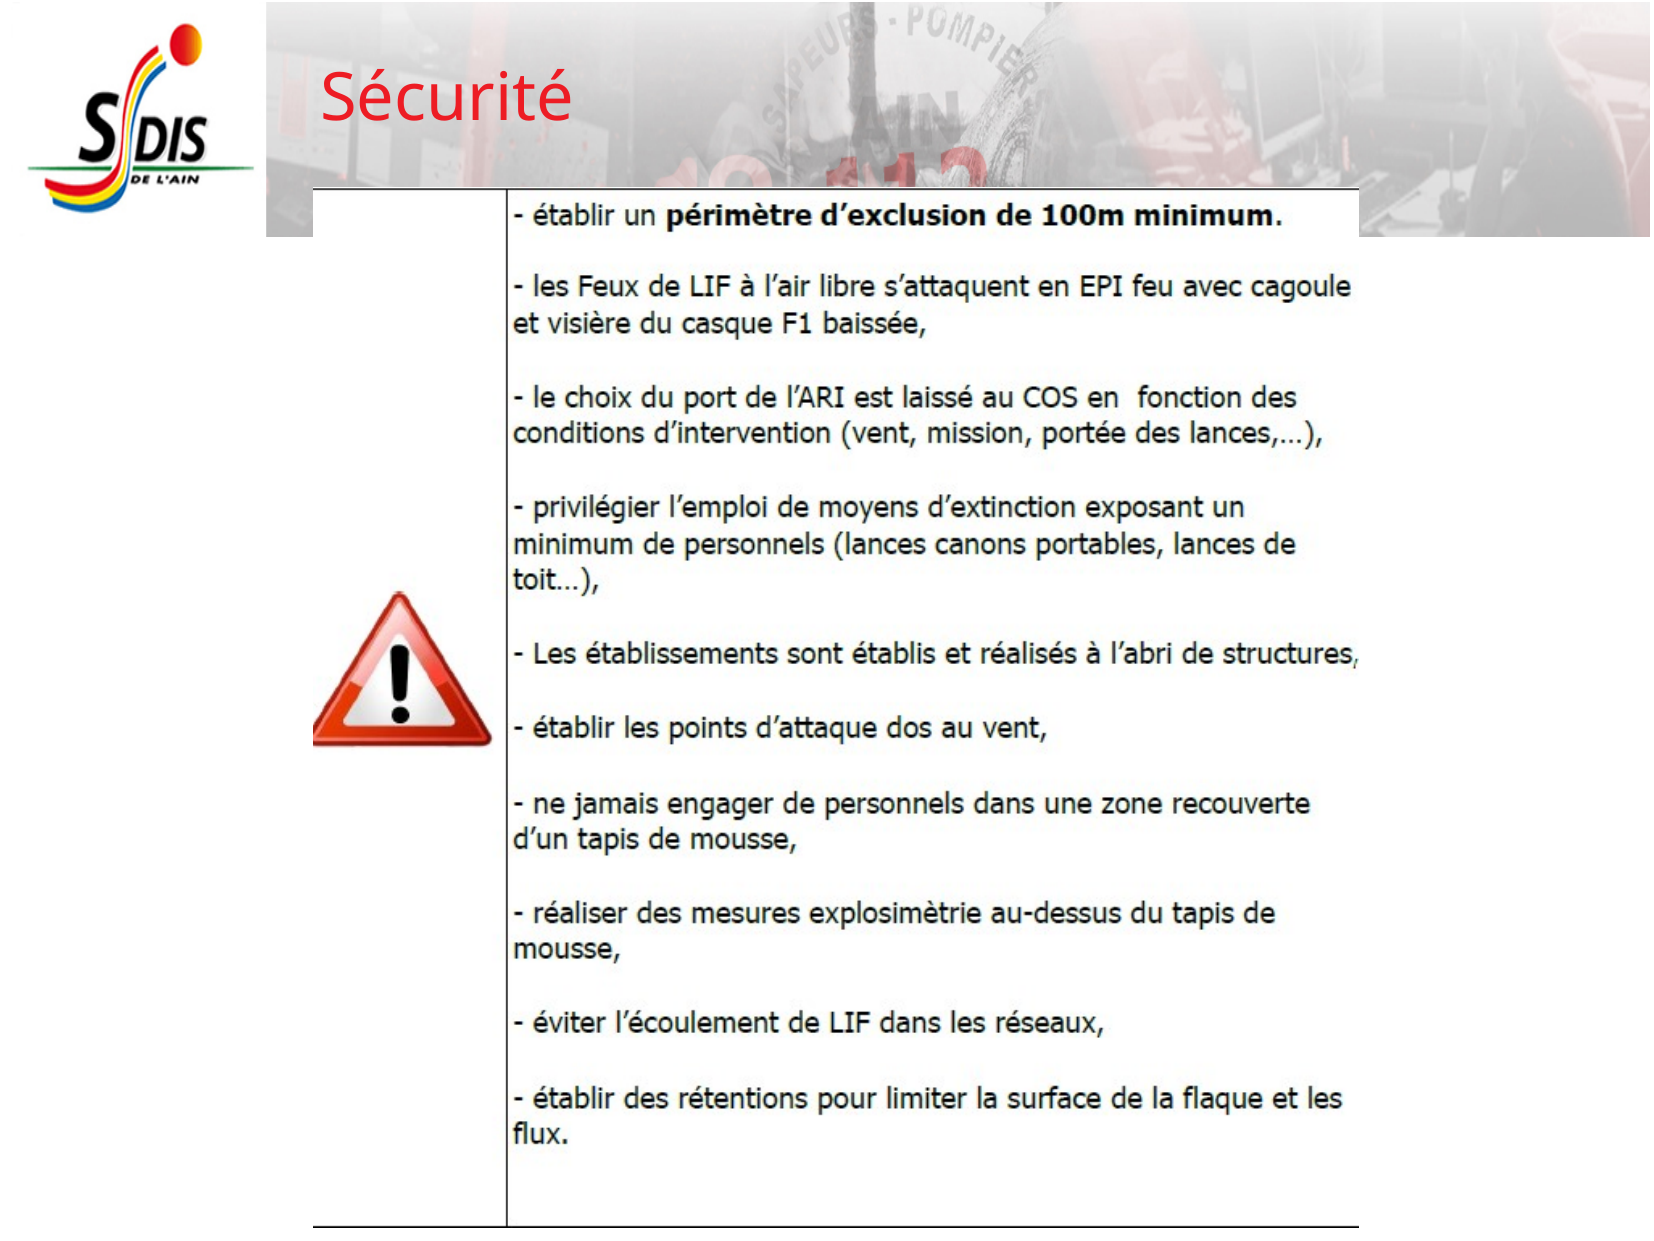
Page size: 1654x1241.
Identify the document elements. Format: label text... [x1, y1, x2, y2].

picture [11, 2, 1650, 1228]
text_box Sécurité [305, 41, 1475, 218]
